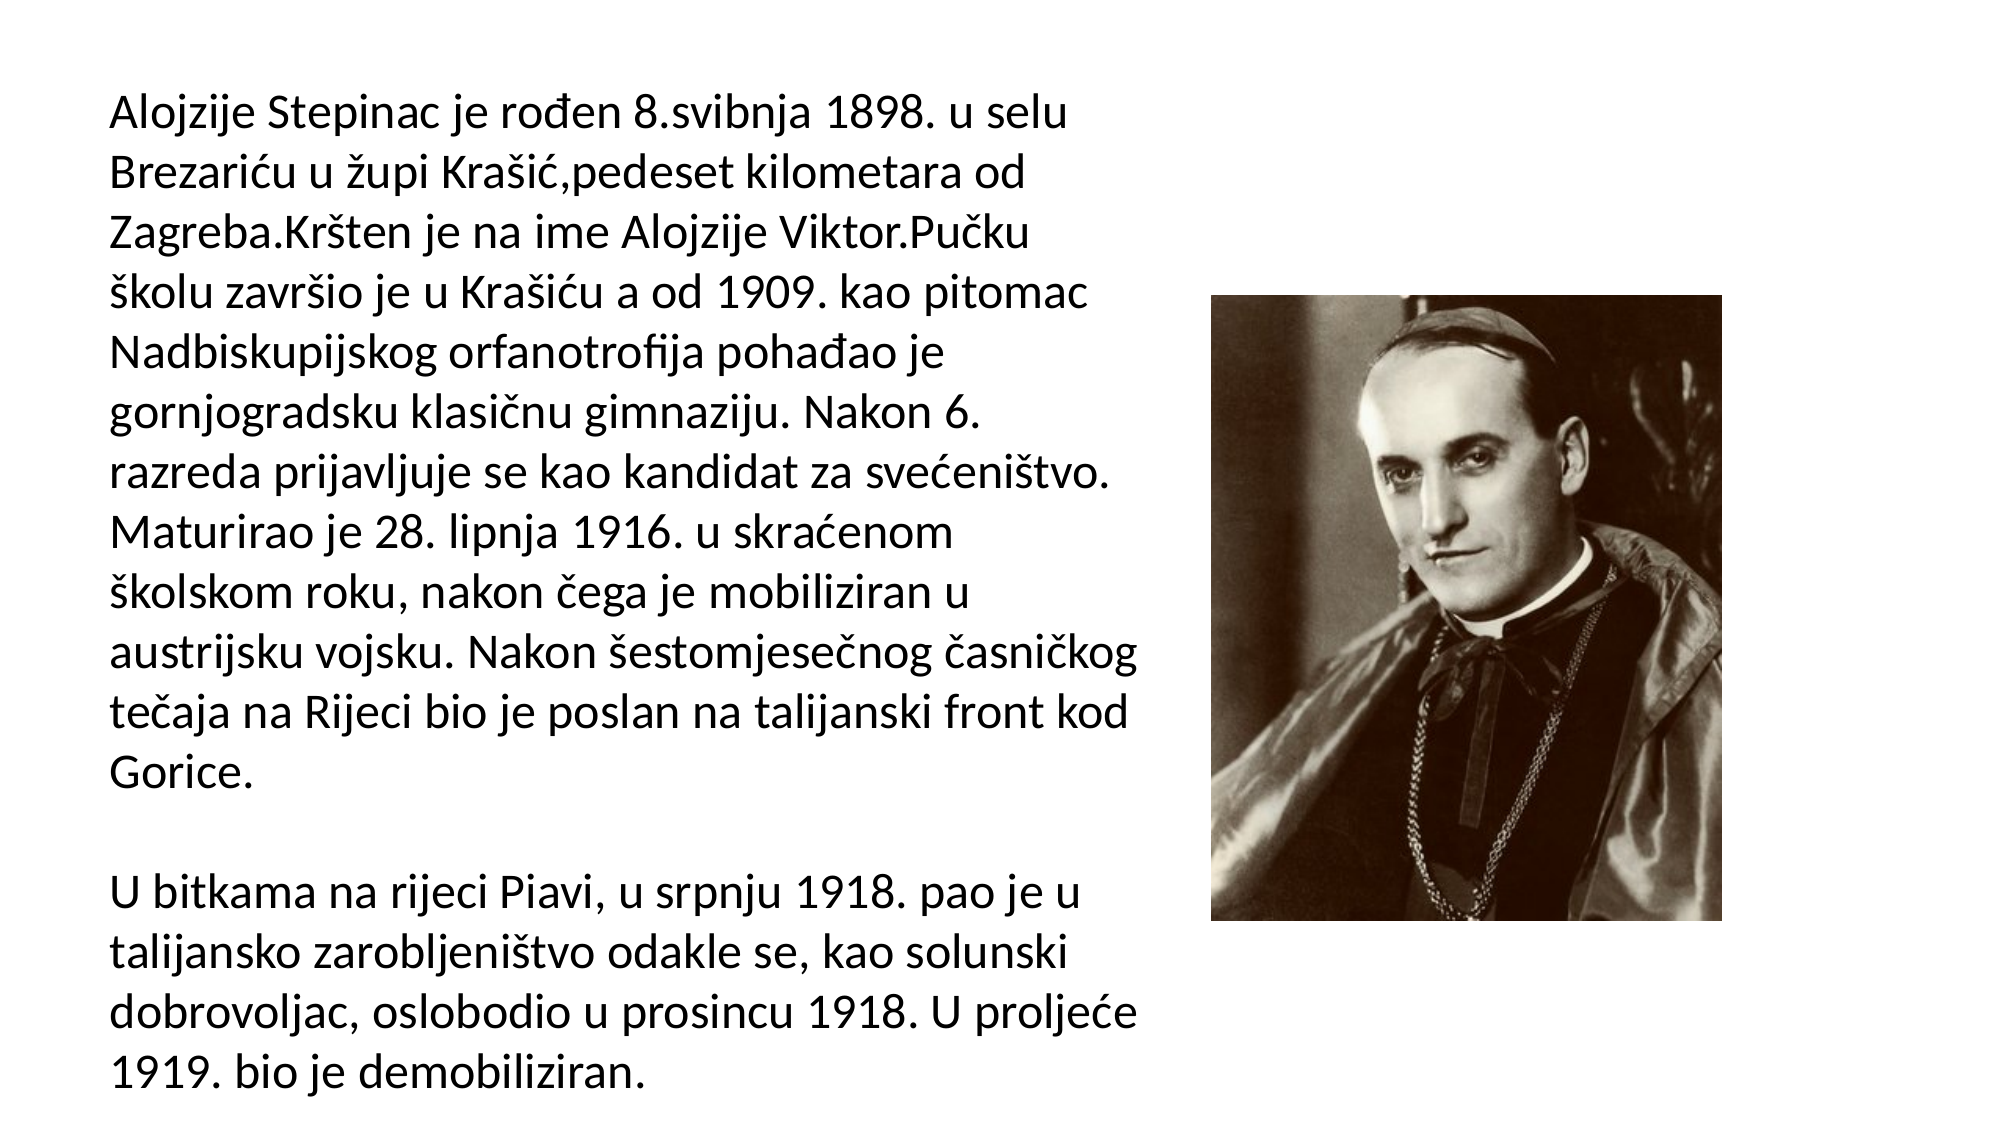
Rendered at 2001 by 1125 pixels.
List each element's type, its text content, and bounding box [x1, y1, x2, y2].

picture [1211, 296, 1722, 922]
text_box Alojzije Stepinac je rođen 8.svibnja 1898. u selu Brezariću u župi Krašić,pedeset kilometara od Zagreba.Kršten je na ime Alojzije Viktor.Pučku školu završio je u Krašiću a od 1909. kao pitomac Nadbiskupijskog orfanotrofija pohađao je gornjogradsku klasičnu gimnaziju. Nakon 6. razreda prijavljuje se kao kandidat za svećeništvo. Maturirao je 28. lipnja 1916. u skraćenom školskom roku, nakon čega je mobiliziran u austrijsku vojsku. Nakon šestomjesečnog časničkog tečaja na Rijeci bio je poslan na talijanski front kod Gorice. U bitkama na rijeci Piavi, u srpnju 1918. pao je u talijansko zarobljeništvo odakle se, kao solunski dobrovoljac, oslobodio u prosincu 1918. U proljeće 1919. bio je demobiliziran. [94, 71, 1156, 1125]
